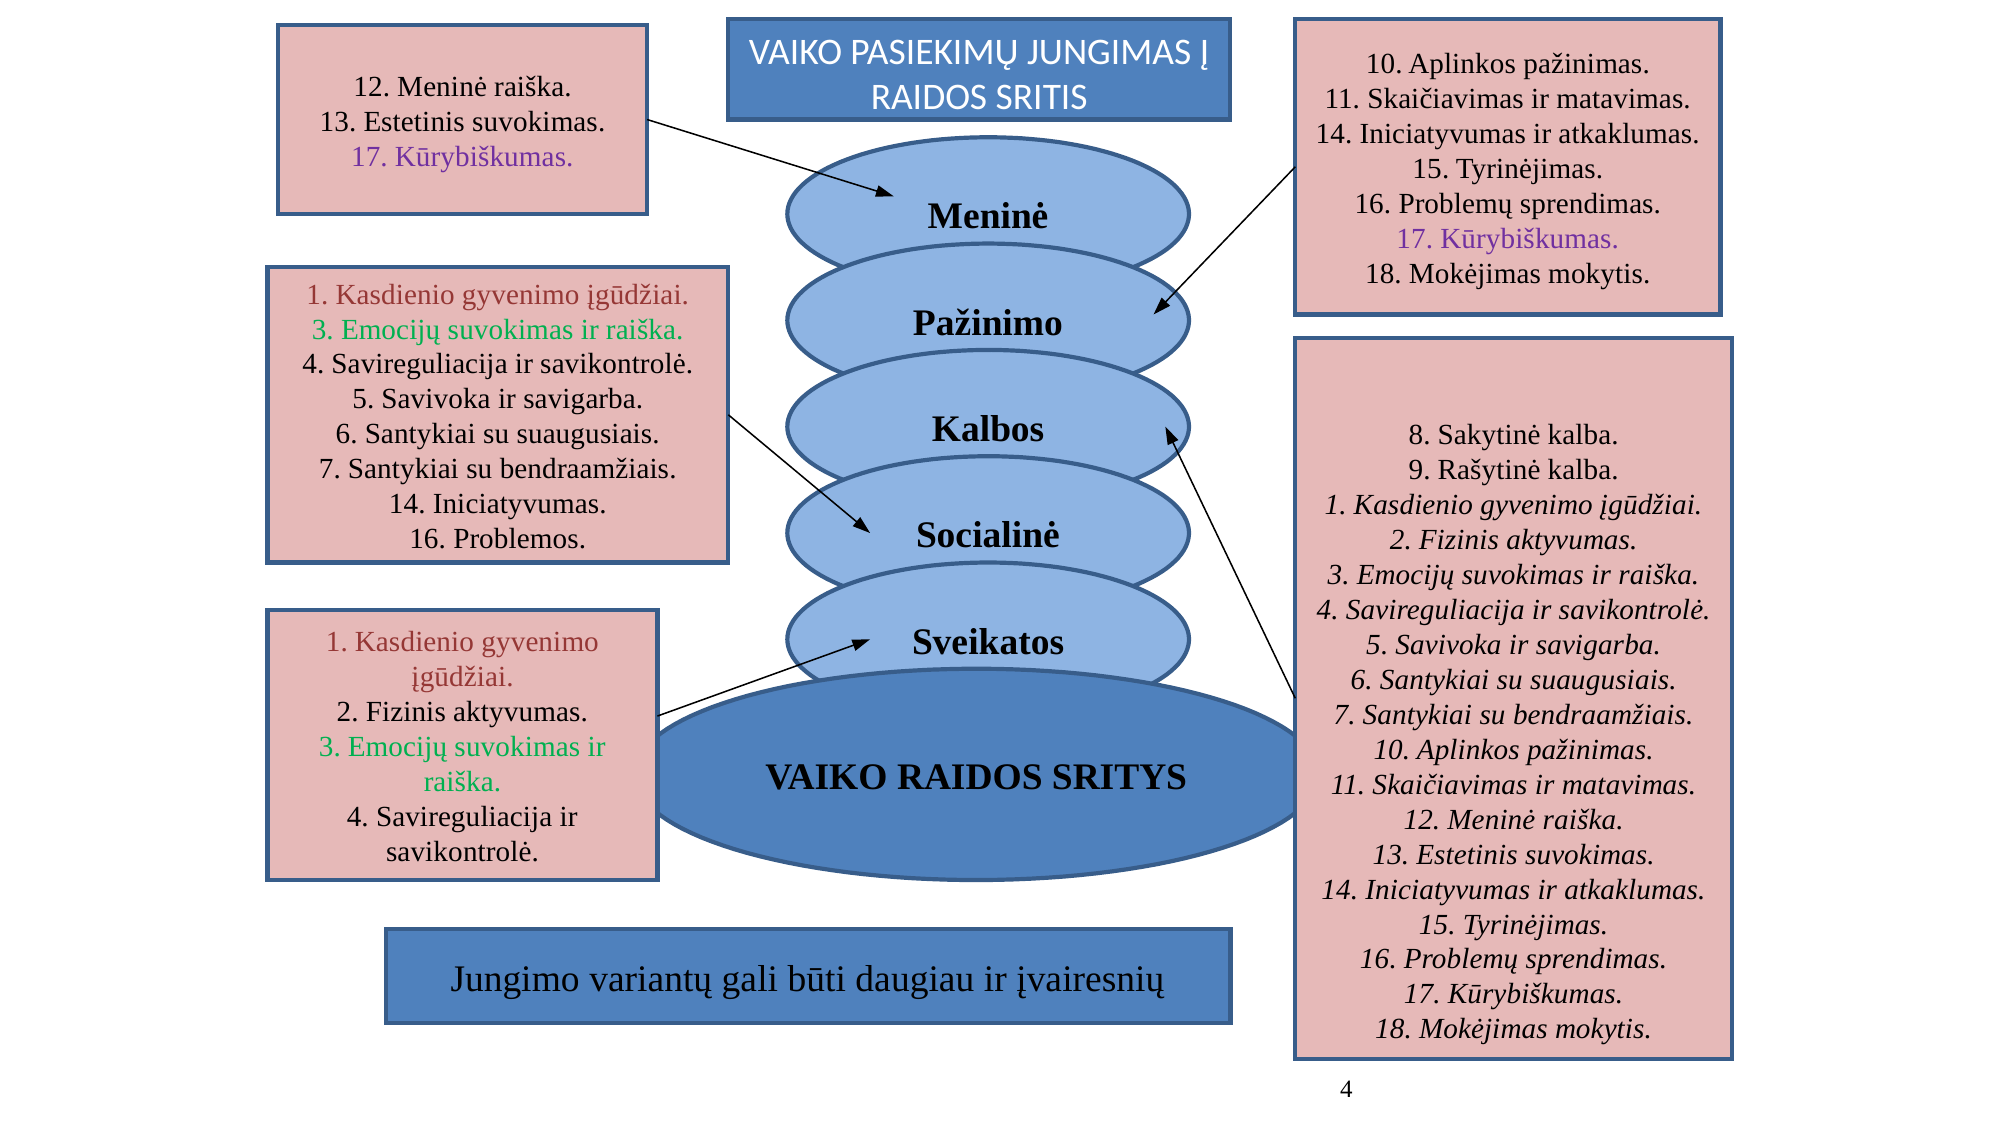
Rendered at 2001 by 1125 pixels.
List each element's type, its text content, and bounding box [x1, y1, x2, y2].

text_box Meninė [787, 137, 1189, 267]
text_box [1325, 1057, 1676, 1118]
text_box Pažinimo [787, 243, 1189, 373]
text_box Sveikatos [787, 562, 1189, 683]
text_box Kalbos [787, 349, 1189, 480]
text_box 1. Kasdienio gyvenimo įgūdžiai. 3. Emocijų suvokimas ir raiška. 4. Savireguliacija ir savikontrolė. 5. Savivoka ir savigarba. 6. Santykiai su suaugusiais. 7. Santykiai su bendraamžiais. 14. Iniciatyvumas. 16. Problemos. [268, 267, 728, 563]
text_box 1. Kasdienio gyvenimo įgūdžiai. 2. Fizinis aktyvumas. 3. Emocijų suvokimas ir raiška. 4. Savireguliacija ir savikontrolė. [268, 610, 657, 880]
text_box Jungimo variantų gali būti daugiau ir įvairesnių [386, 929, 1230, 1023]
text_box 10. Aplinkos pažinimas. 11. Skaičiavimas ir matavimas. 14. Iniciatyvumas ir atkaklumas. 15. Tyrinėjimas. 16. Problemų sprendimas. 17. Kūrybiškumas. 18. Mokėjimas mokytis. [1295, 19, 1721, 314]
text_box 12. Meninė raiška. 13. Estetinis suvokimas. 17. Kūrybiškumas. [278, 25, 647, 214]
text_box VAIKO RAIDOS SRITYS [657, 668, 1295, 881]
text_box VAIKO PASIEKIMŲ JUNGIMAS Į RAIDOS SRITIS [728, 19, 1230, 120]
text_box 8. Sakytinė kalba. 9. Rašytinė kalba. 1. Kasdienio gyvenimo įgūdžiai. 2. Fizinis aktyvumas. 3. Emocijų suvokimas ir raiška. 4. Savireguliacija ir savikontrolė. 5. Savivoka ir savigarba. 6. Santykiai su suaugusiais. 7. Santykiai su bendraamžiais. 10. Aplinkos pažinimas. 11. Skaičiavimas ir matavimas. 12. Meninė raiška. 13. Estetinis suvokimas. 14. Iniciatyvumas ir atkaklumas. 15. Tyrinėjimas. 16. Problemų sprendimas. 17. Kūrybiškumas. 18. Mokėjimas mokytis. [1295, 338, 1732, 1059]
text_box Socialinė [787, 456, 1189, 586]
